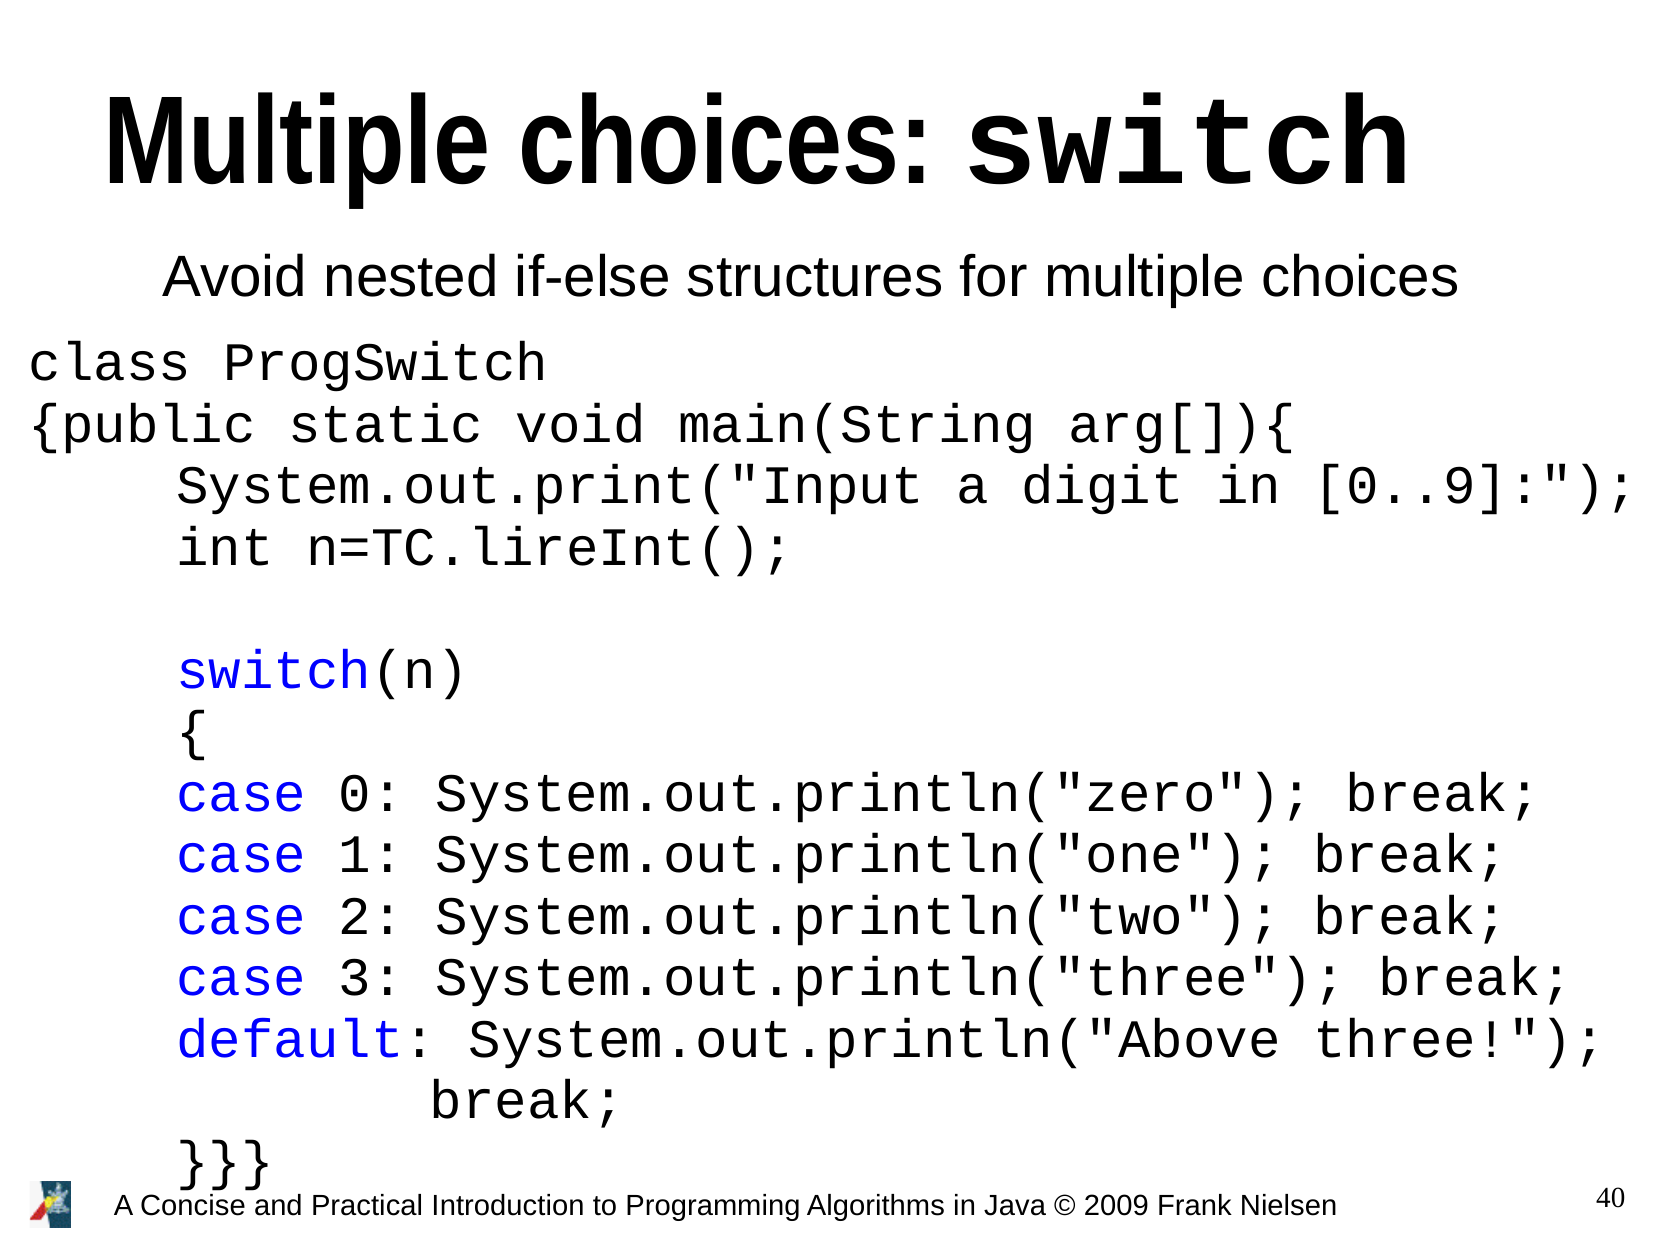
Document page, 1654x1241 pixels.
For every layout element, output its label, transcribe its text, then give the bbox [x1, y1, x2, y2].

text_box Multiple choices: switch [88, 59, 1654, 328]
text_box Avoid nested if-else structures for multiple choices [147, 236, 1476, 316]
text_box class ProgSwitch {public static void main(String arg[]){ System.out.print("Input a digit in [0..9]:"); int n=TC.lireInt(); switch(n) { case 0: System.out.println("zero"); break; case 1: System.out.println("one"); break; case 2: System.out.println("two"); break; case 3: System.out.println("three"); break; default: System.out.println("Above three!"); break; }}} [13, 328, 1654, 1152]
picture [29, 1181, 71, 1228]
